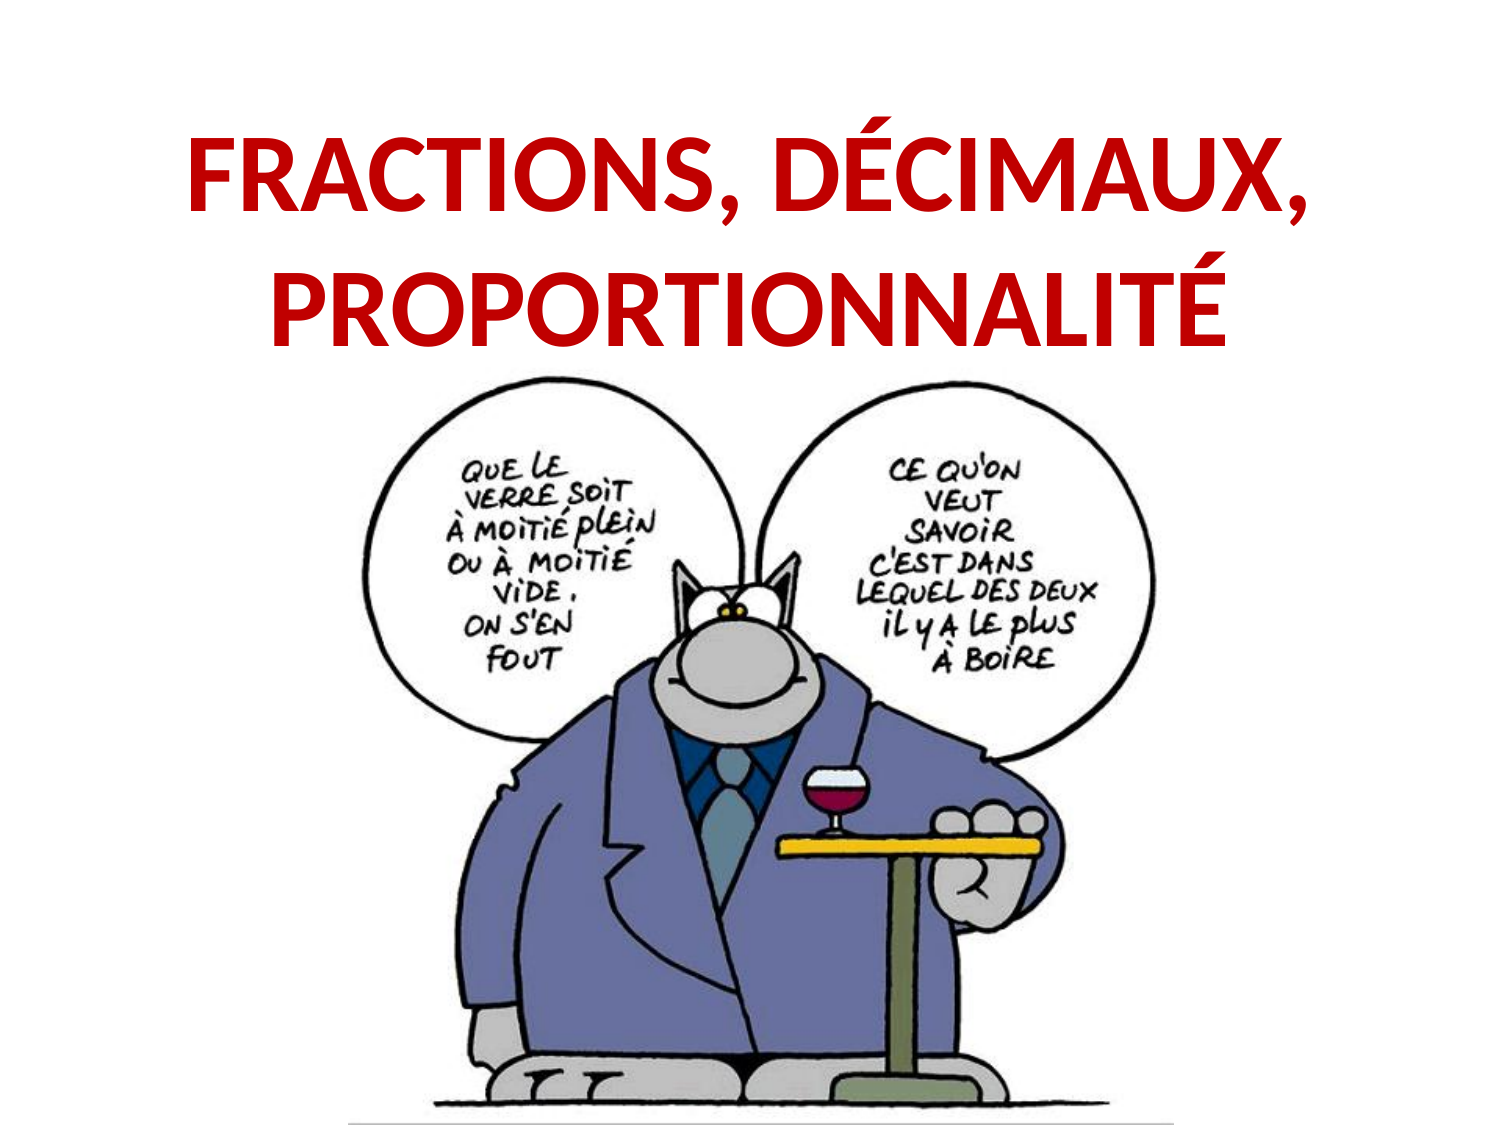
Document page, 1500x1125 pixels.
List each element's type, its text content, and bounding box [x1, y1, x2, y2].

picture [348, 356, 1174, 1125]
title FRACTIONS, DÉCIMAUX, PROPORTIONNALITÉ [112, 113, 1388, 355]
